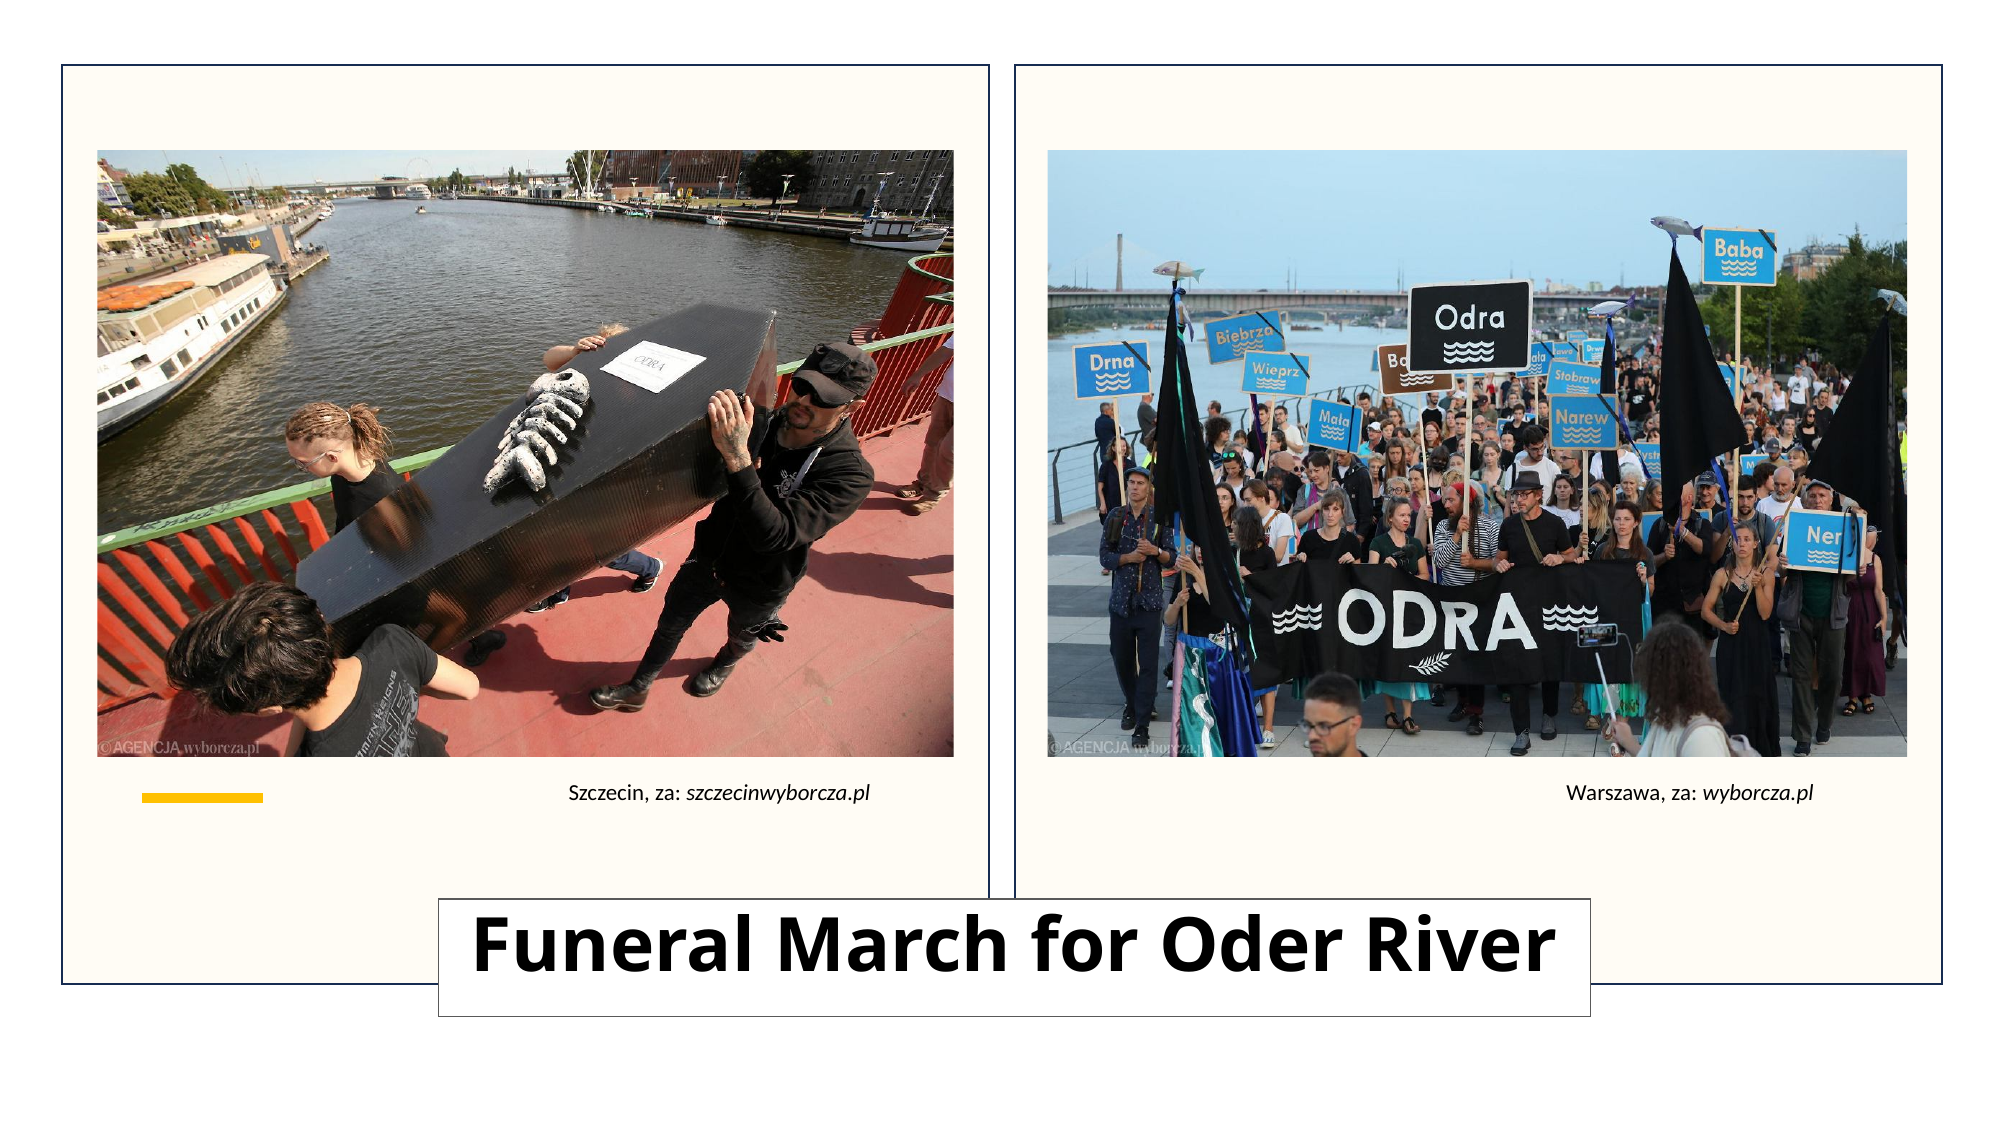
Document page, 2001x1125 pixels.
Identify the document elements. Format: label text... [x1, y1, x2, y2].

text_box Warszawa, za: wyborcza.pl [1551, 769, 1909, 813]
text_box [1015, 65, 1942, 984]
picture [1047, 149, 1908, 757]
text_box Szczecin, za: szczecinwyborcza.pl [553, 769, 902, 813]
text_box [62, 65, 989, 984]
picture [97, 149, 954, 757]
title Funeral March for Oder River [438, 899, 1591, 1017]
